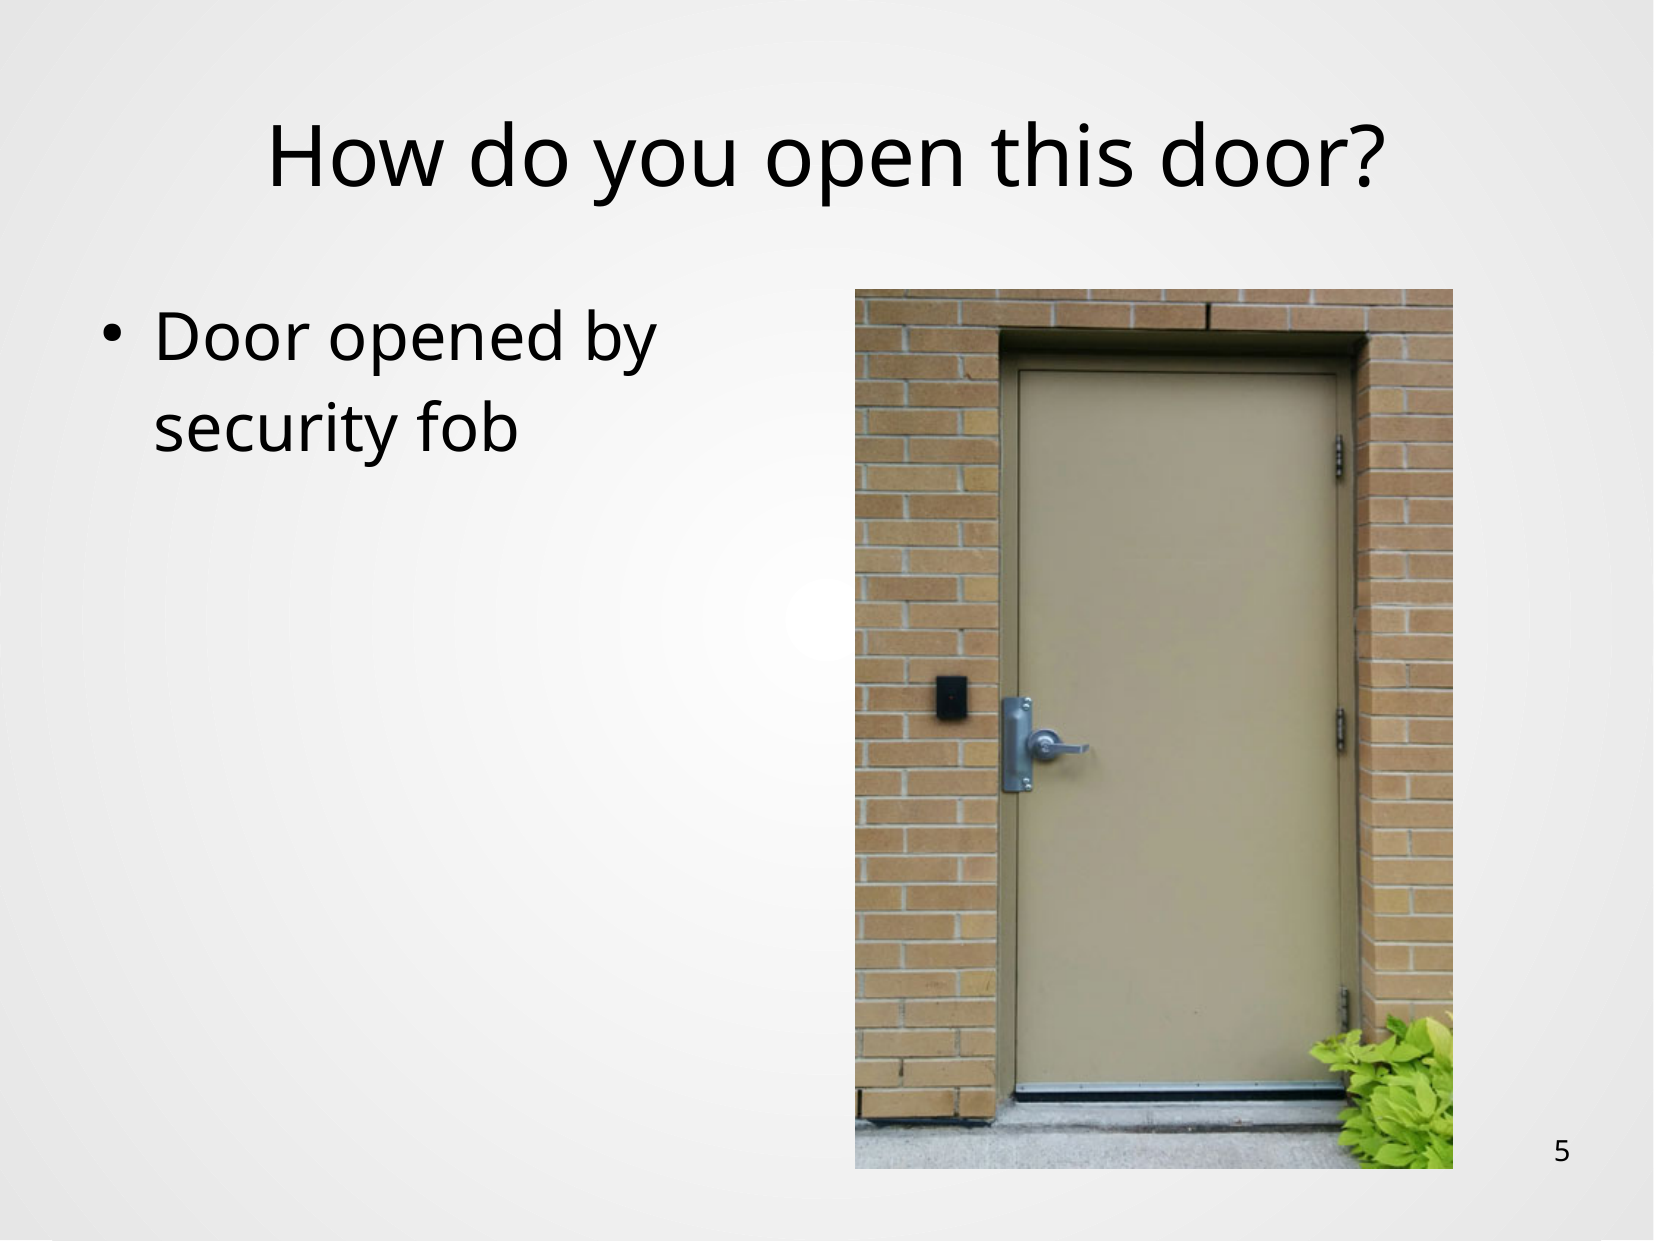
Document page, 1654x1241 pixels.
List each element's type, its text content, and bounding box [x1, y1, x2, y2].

picture [855, 289, 1453, 1169]
title How do you open this door? [82, 49, 1571, 257]
list Door opened by security fob [82, 289, 809, 1010]
